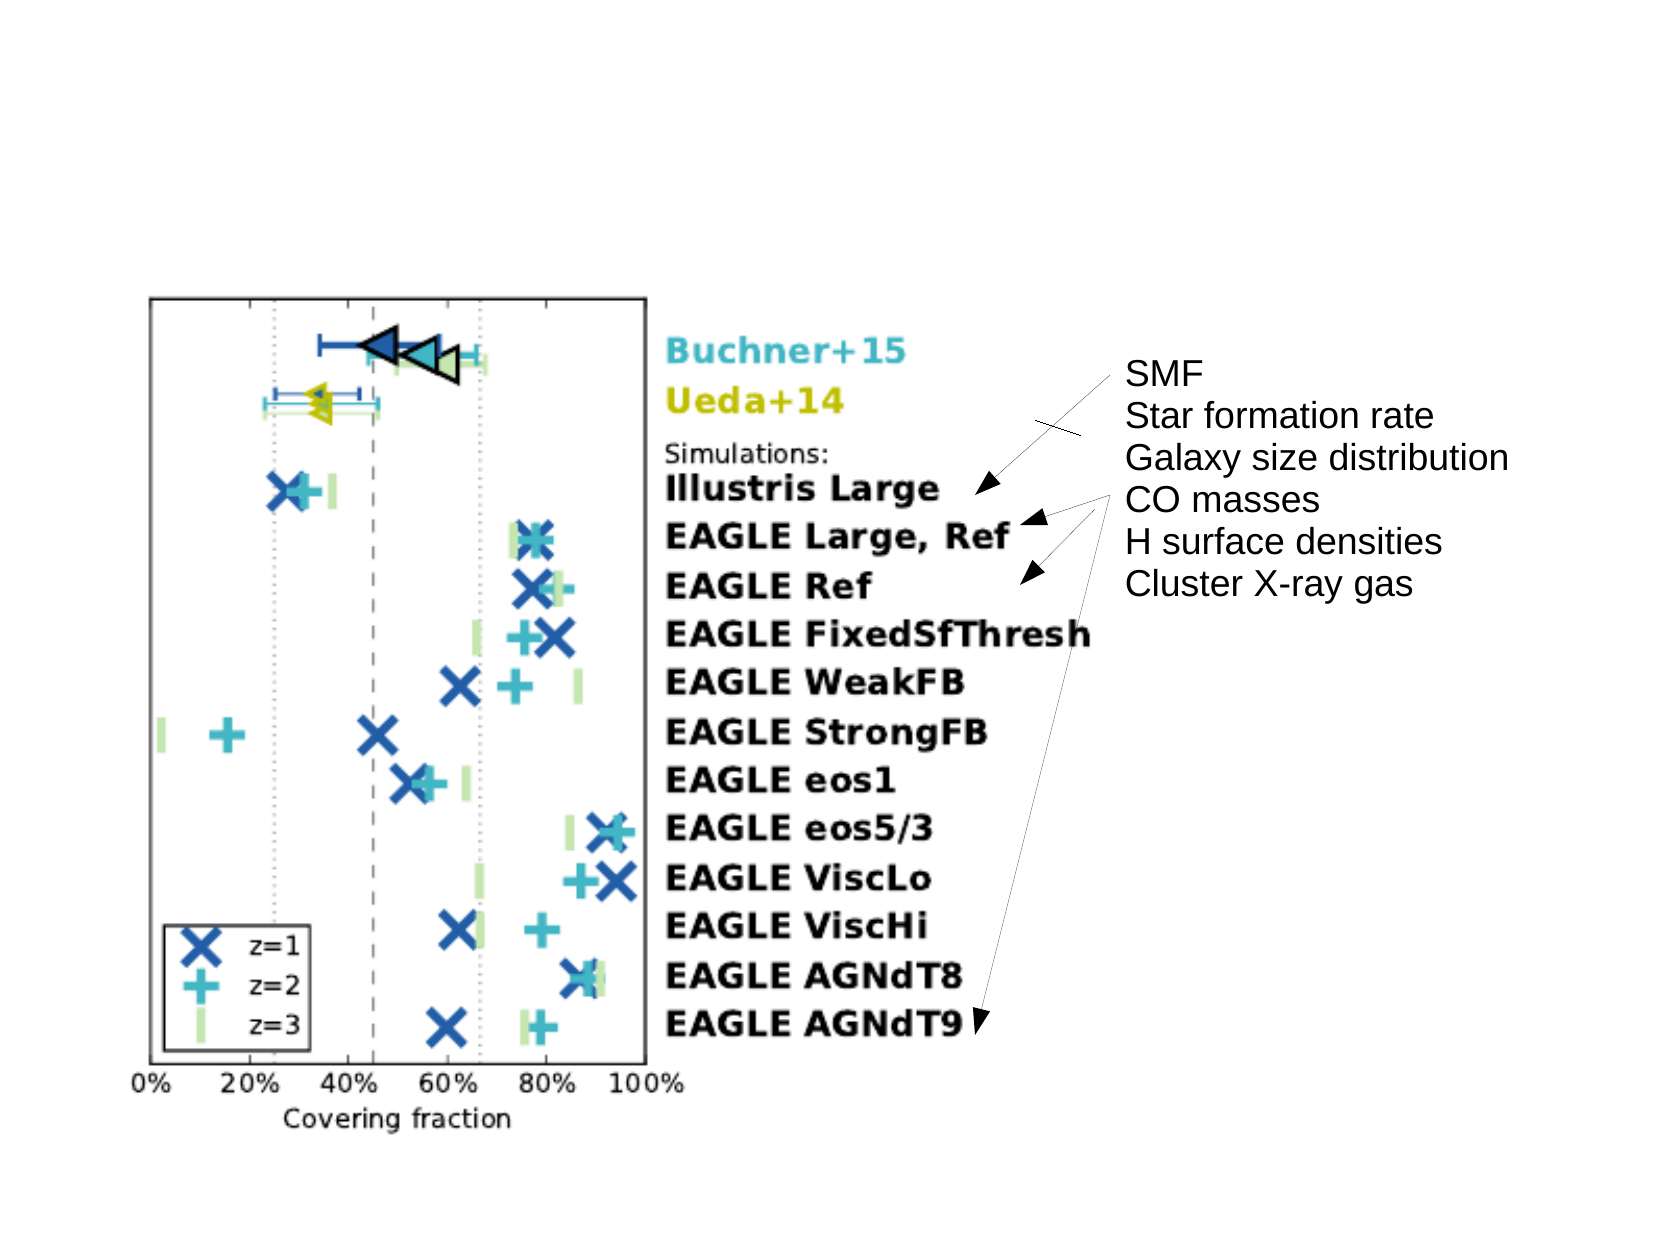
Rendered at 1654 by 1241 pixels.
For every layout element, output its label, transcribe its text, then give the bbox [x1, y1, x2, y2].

picture [116, 276, 1111, 1171]
text_box SMF Star formation rate Galaxy size distribution CO masses H surface densities Cluster X-ray gas [1110, 345, 1571, 612]
